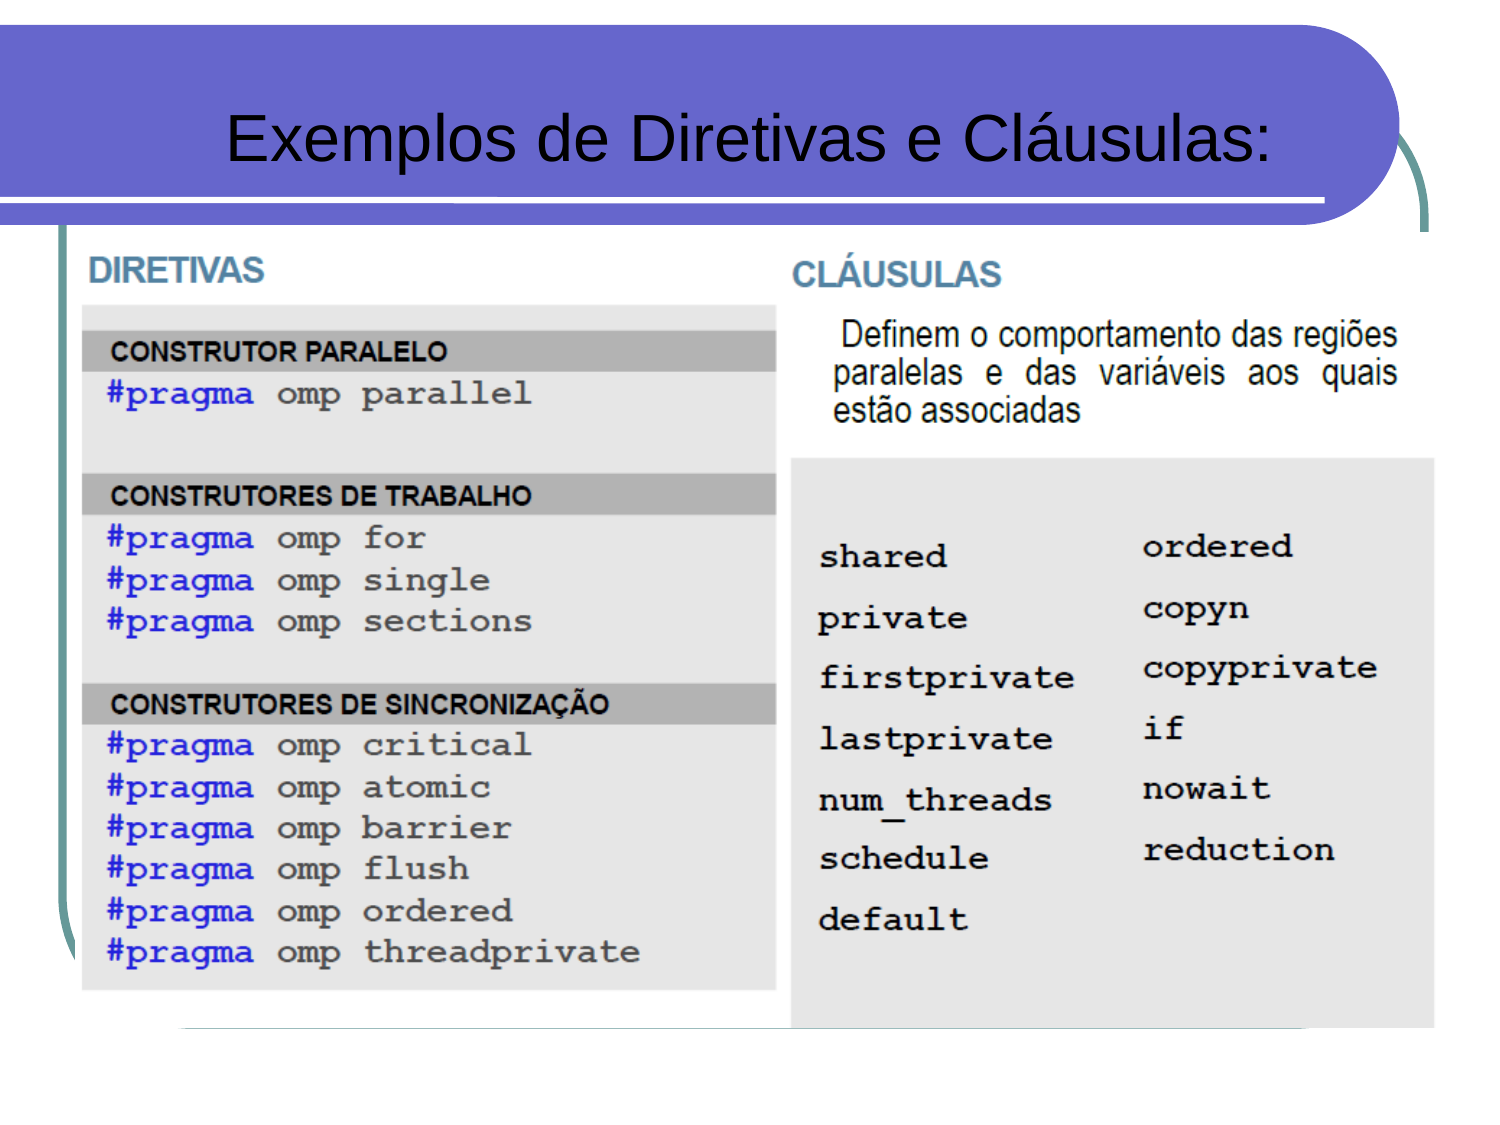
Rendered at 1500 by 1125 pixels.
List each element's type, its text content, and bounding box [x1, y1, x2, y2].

title Exemplos de Diretivas e Cláusulas: [75, 44, 1425, 232]
picture [75, 232, 1453, 1028]
